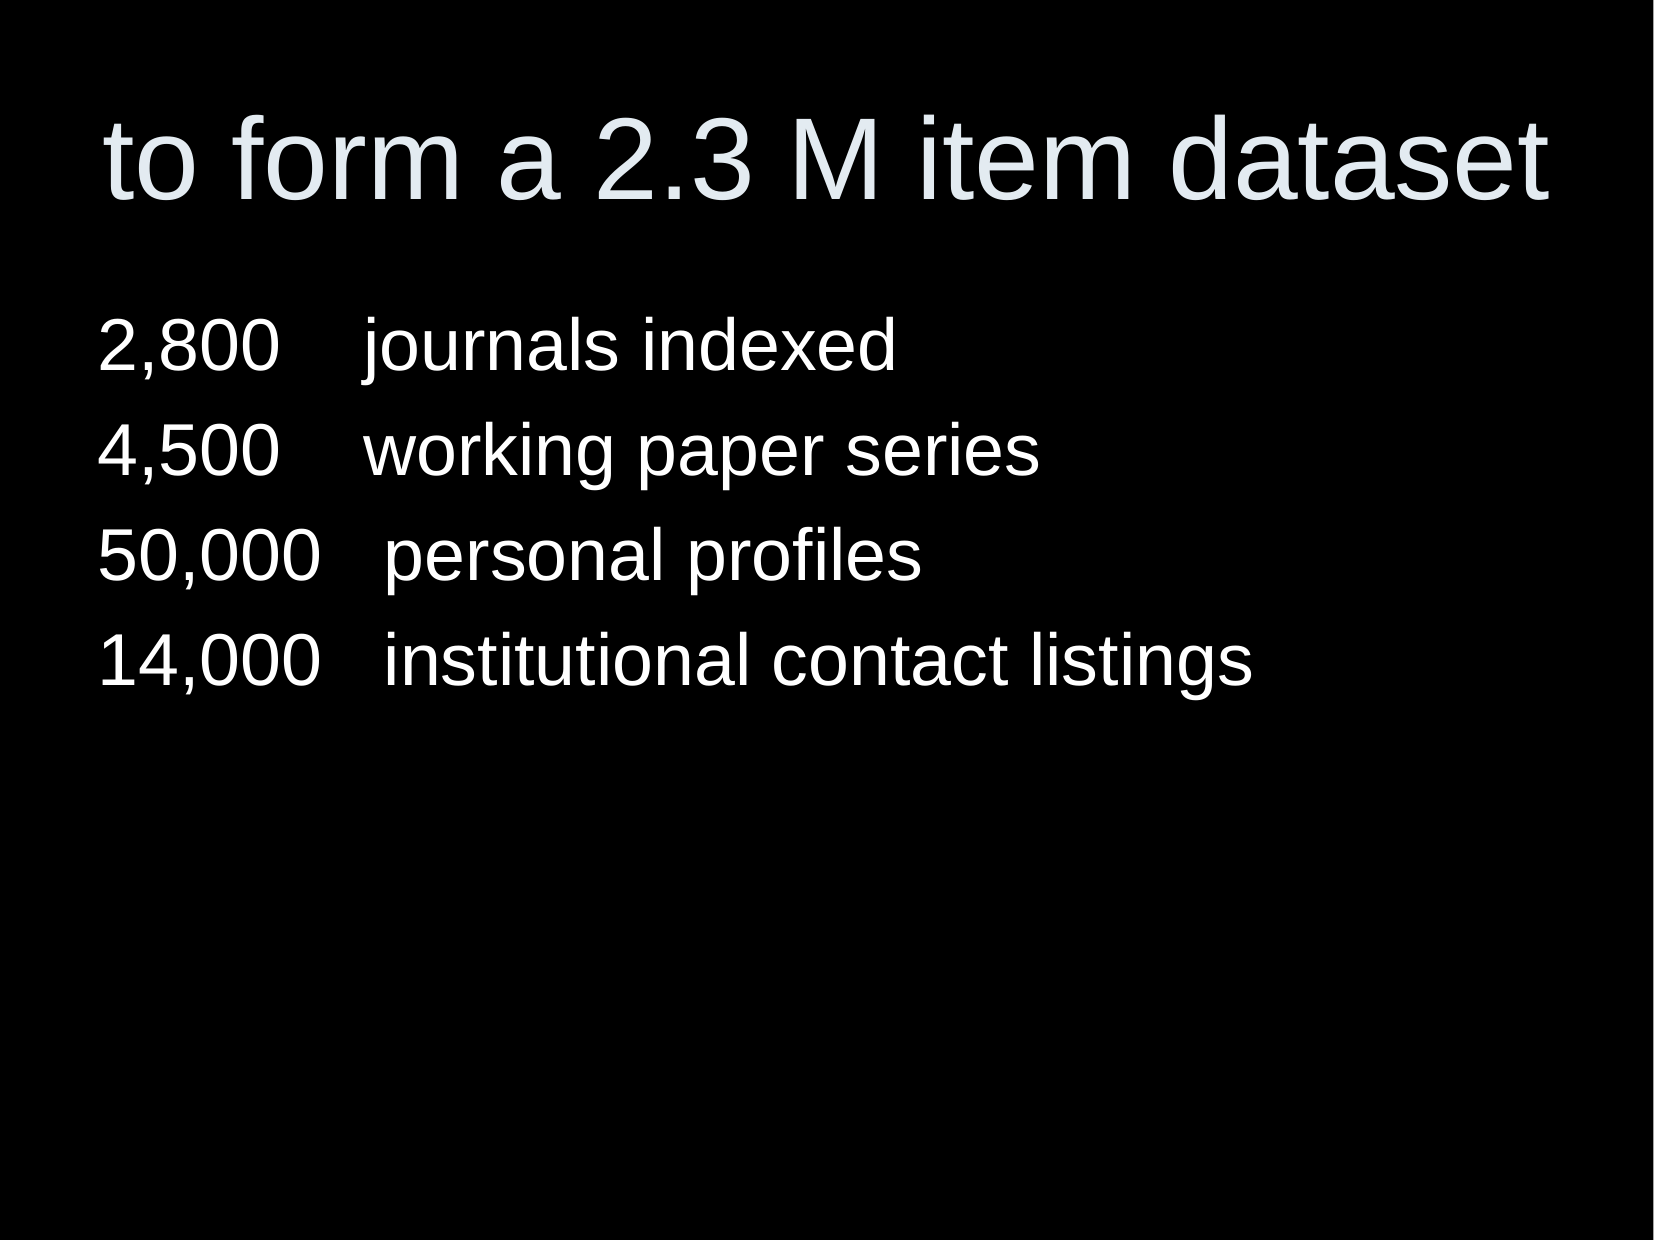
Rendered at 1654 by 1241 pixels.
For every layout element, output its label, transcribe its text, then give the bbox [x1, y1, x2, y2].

list 2,800 journals indexed 4,500 working paper series 50,000 personal profiles 14,000 institutional contact listings [82, 289, 1571, 1108]
title to form a 2.3 M item dataset [82, 49, 1571, 257]
